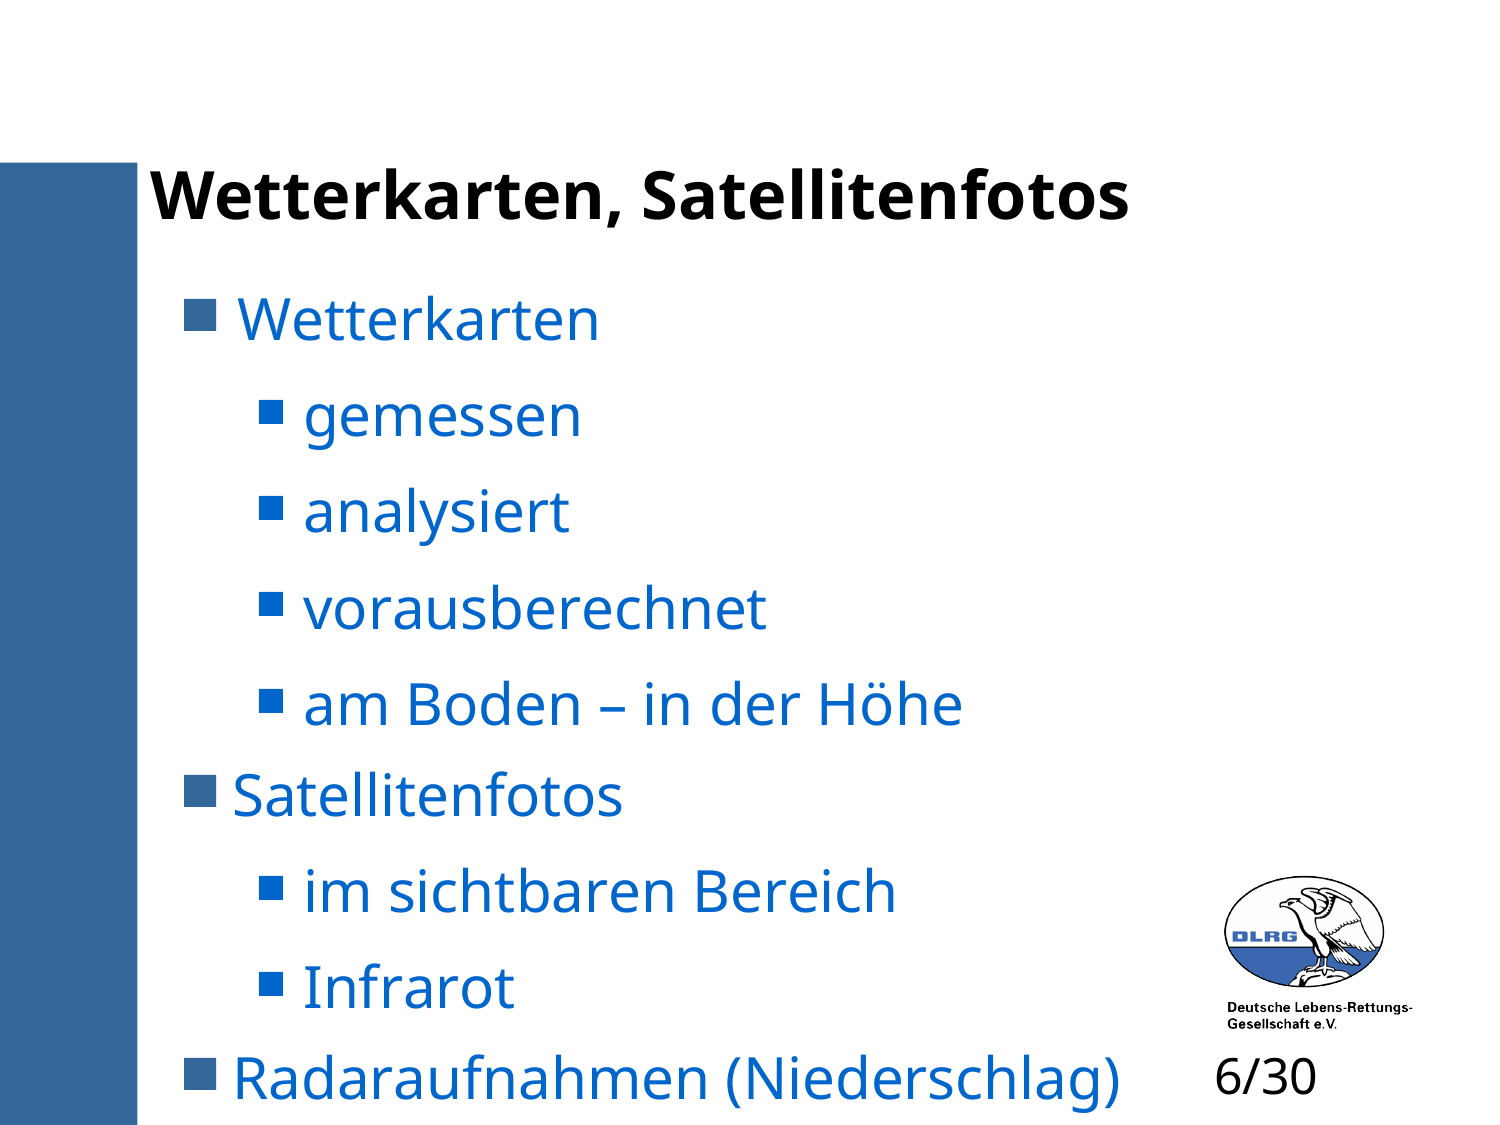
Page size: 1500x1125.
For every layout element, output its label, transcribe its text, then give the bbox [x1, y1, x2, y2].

text_box [680, 588, 710, 659]
title Wetterkarten, Satellitenfotos [150, 101, 1423, 286]
list Wetterkarten gemessen analysiert vorausberechnet am Boden – in der Höhe Satellitenfotos im sichtbaren Bereich Infrarot Radaraufnahmen (Niederschlag) [184, 276, 1423, 1125]
text_box <Nummer>/30 [1199, 1048, 1500, 1119]
